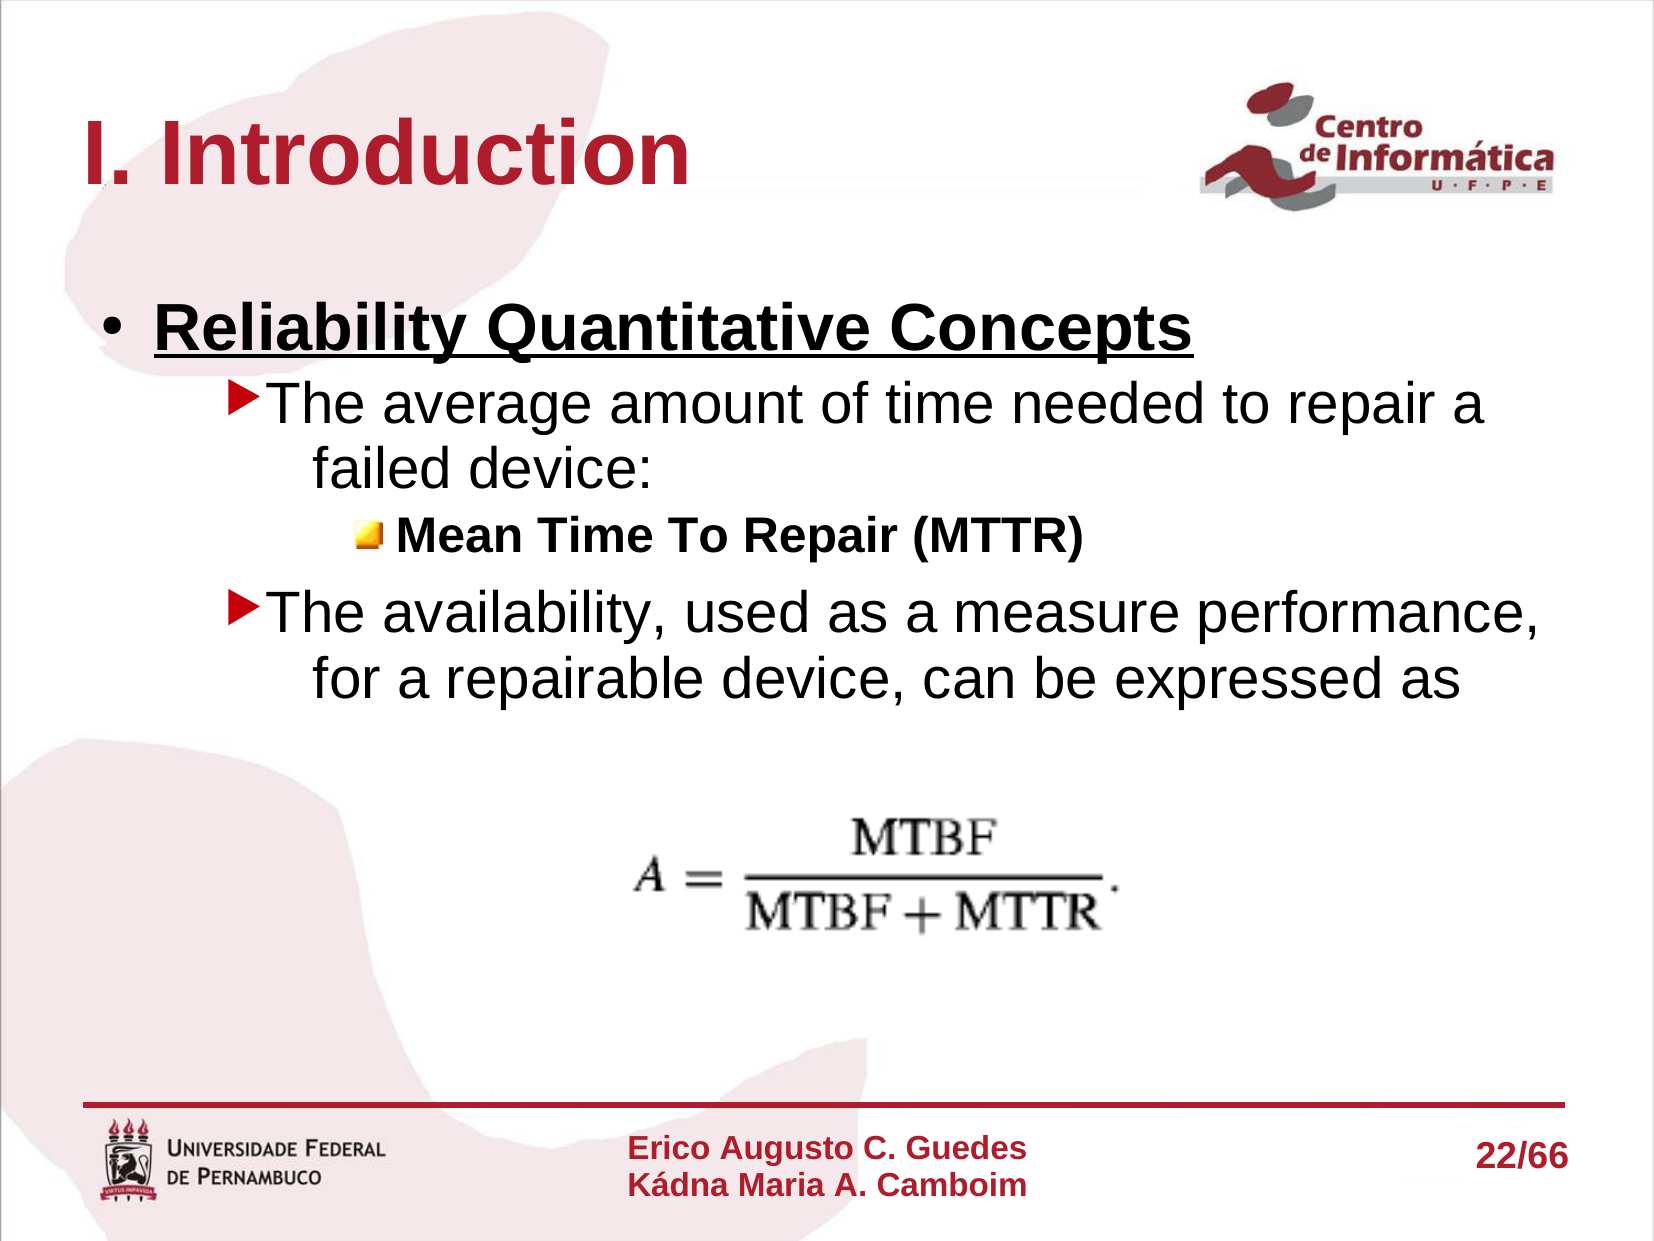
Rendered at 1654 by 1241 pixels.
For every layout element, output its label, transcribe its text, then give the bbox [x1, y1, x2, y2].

picture [0, 0, 1654, 1241]
title I. Introduction [82, 56, 1571, 250]
list Reliability Quantitative Concepts The average amount of time needed to repair a failed device: Mean Time To Repair (MTTR) The availability, used as a measure performance, for a repairable device, can be expressed as [82, 290, 1571, 1094]
